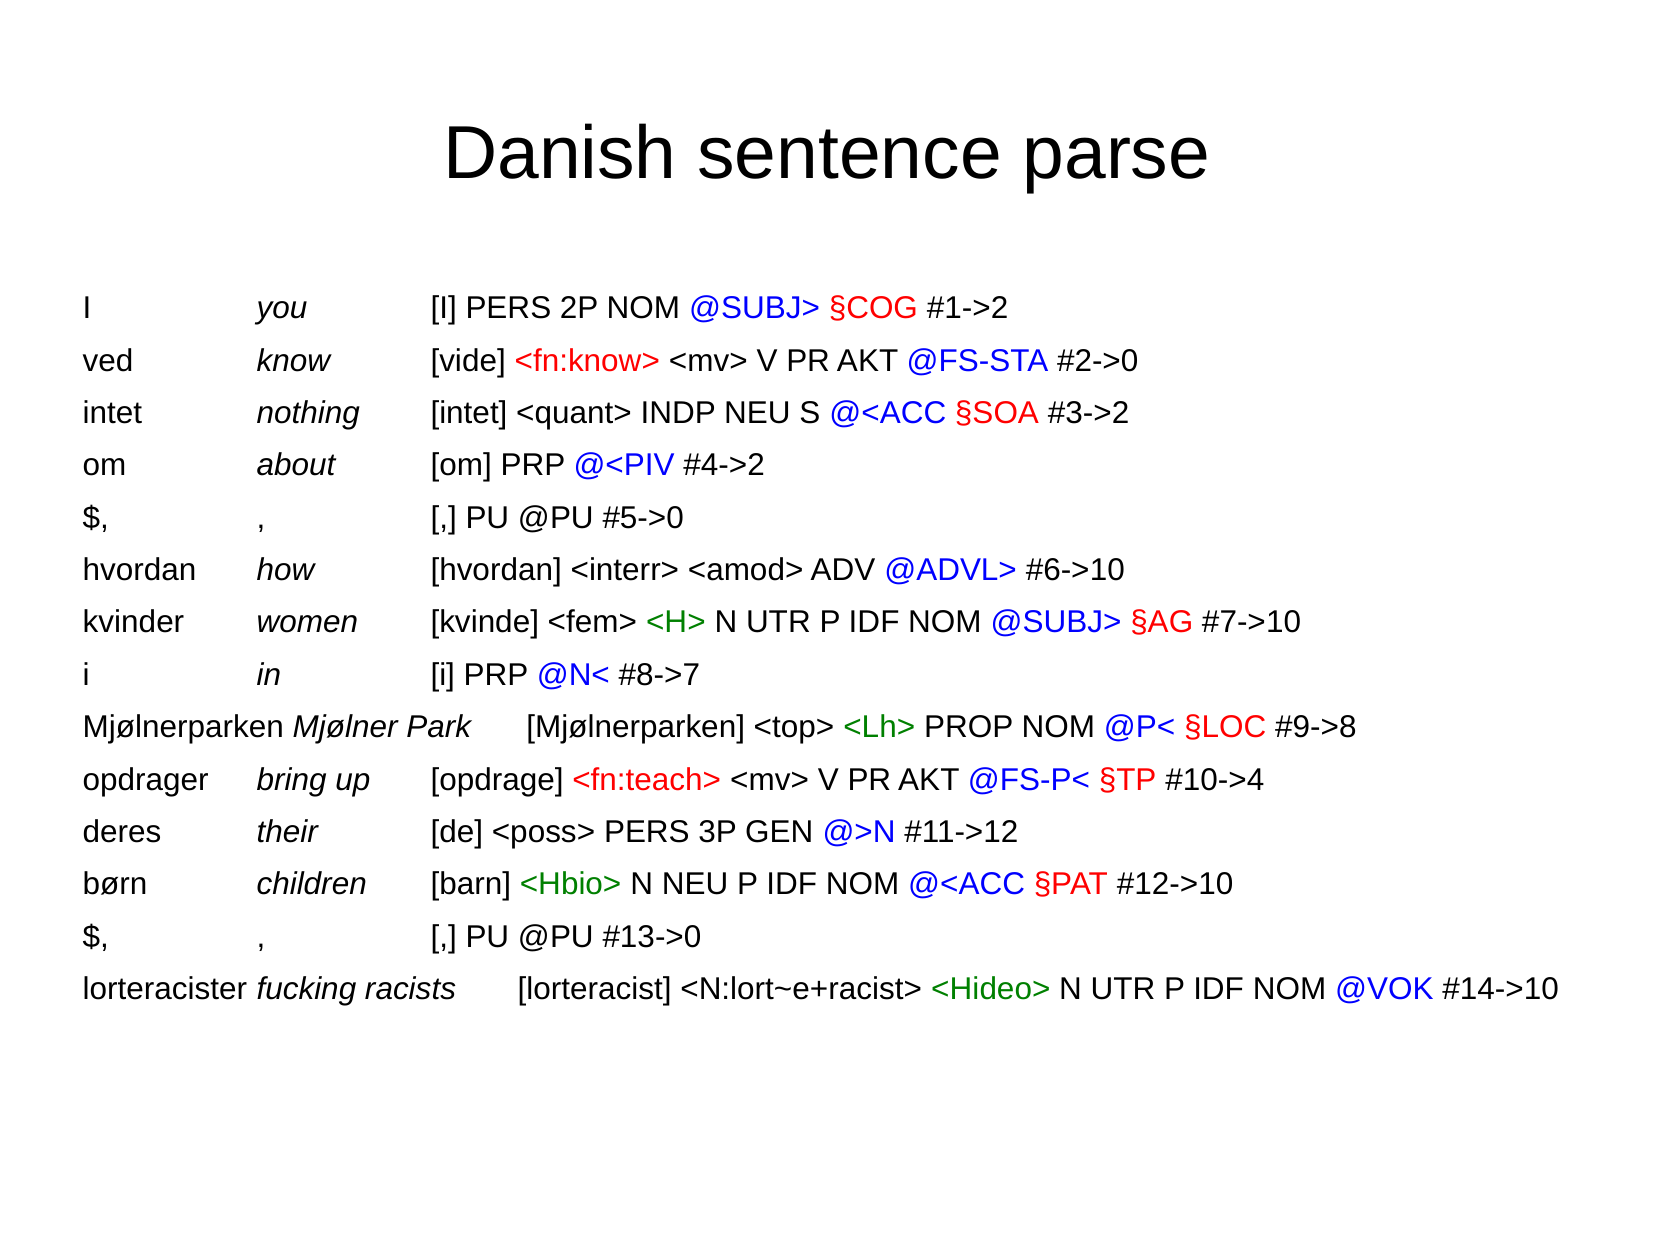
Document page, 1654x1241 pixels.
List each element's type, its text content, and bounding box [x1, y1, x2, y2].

title Danish sentence parse [82, 49, 1571, 257]
list I you [I] PERS 2P NOM @SUBJ> §COG #1->2 ved know [vide] <fn:know> <mv> V PR AKT @FS-STA #2->0 intet nothing [intet] <quant> INDP NEU S @<ACC §SOA #3->2 om about [om] PRP @<PIV #4->2 $, , [,] PU @PU #5->0 hvordan how [hvordan] <interr> <amod> ADV @ADVL> #6->10 kvinder women [kvinde] <fem> <H> N UTR P IDF NOM @SUBJ> §AG #7->10 i in [i] PRP @N< #8->7 Mjølnerparken Mjølner Park [Mjølnerparken] <top> <Lh> PROP NOM @P< §LOC #9->8 opdrager bring up [opdrage] <fn:teach> <mv> V PR AKT @FS-P< §TP #10->4 deres their [de] <poss> PERS 3P GEN @>N #11->12 børn children [barn] <Hbio> N NEU P IDF NOM @<ACC §PAT #12->10 $, , [,] PU @PU #13->0 lorteracister fucking racists [lorteracist] <N:lort~e+racist> <Hideo> N UTR P IDF NOM @VOK #14->10 [82, 290, 1571, 1010]
